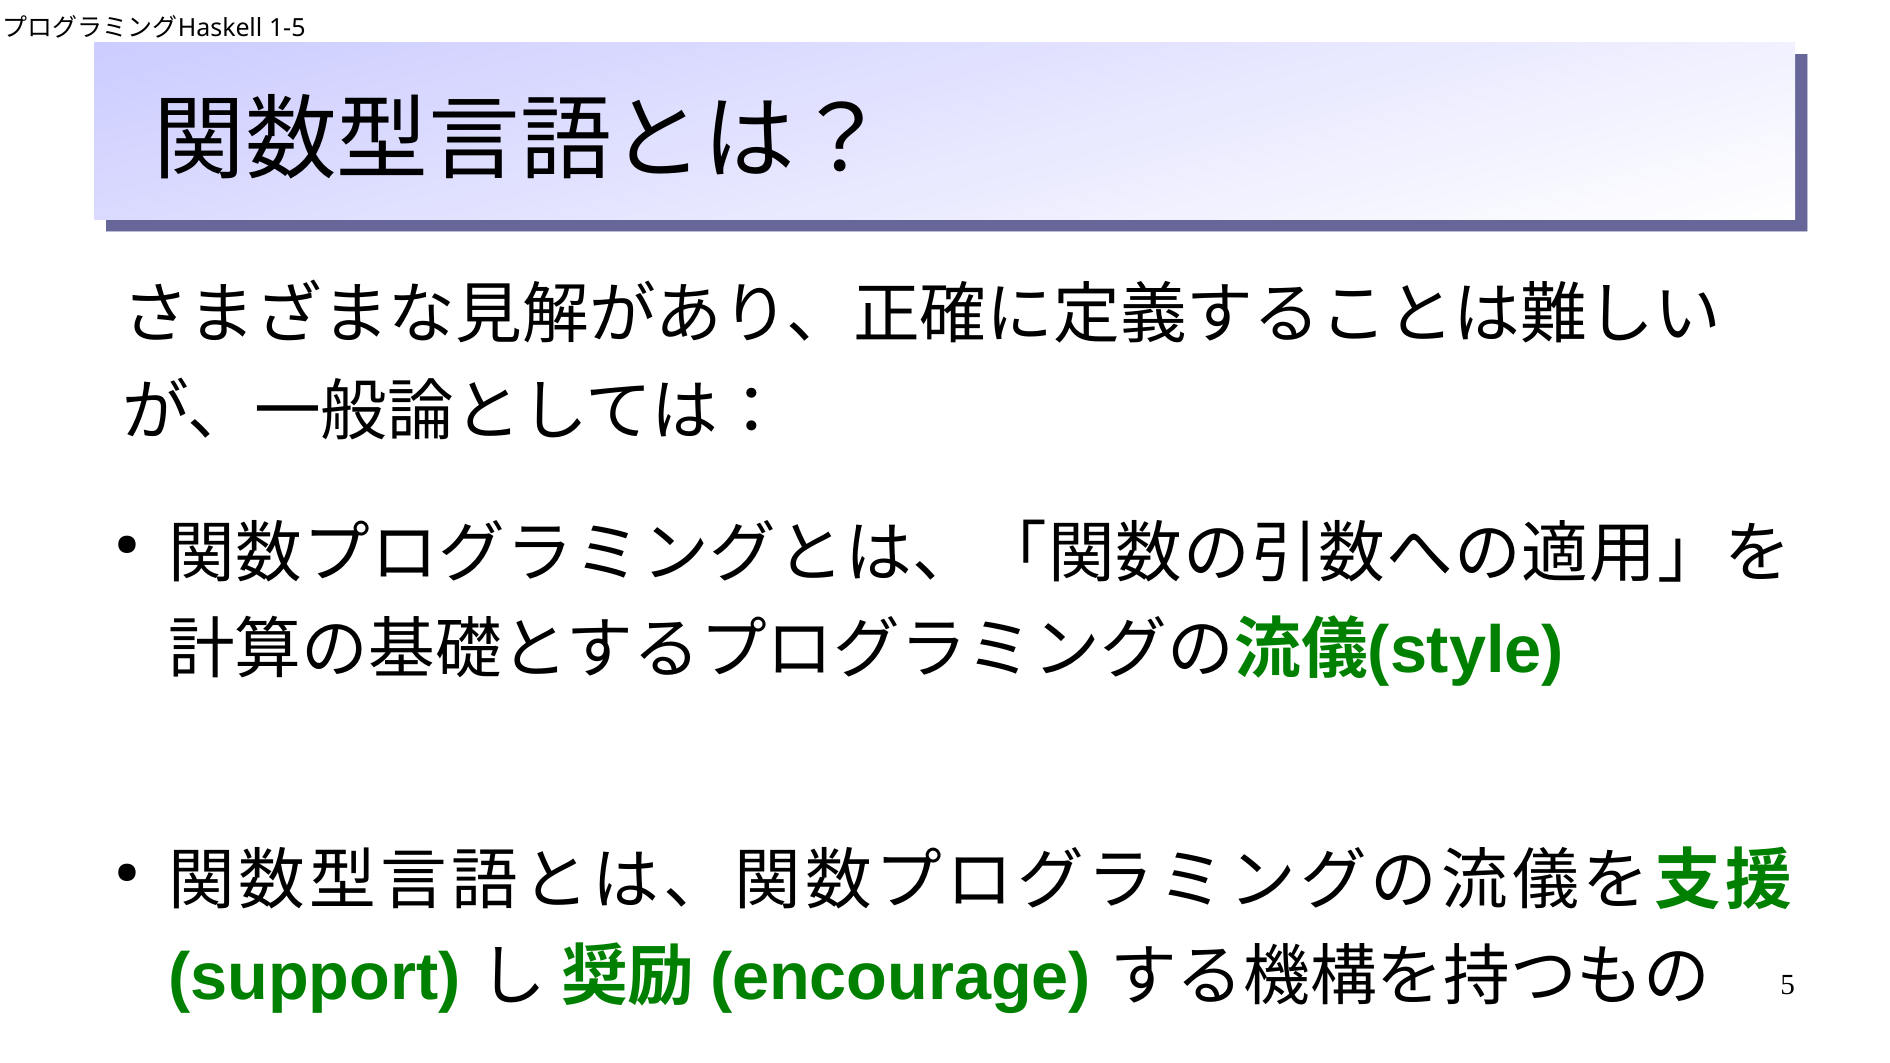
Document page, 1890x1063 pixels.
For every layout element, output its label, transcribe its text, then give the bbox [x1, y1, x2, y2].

list 関数プログラミングとは、「関数の引数への適用」を計算の基礎とするプログラミングの流儀(style) 関数型言語とは、関数プログラミングの流儀を支援 (support) し 奨励 (encourage) する機構を持つもの [94, 495, 1796, 957]
title 関数型言語とは？ [94, 42, 1796, 220]
text_box さまざまな見解があり、正確に定義することは難しいが、一般論としては： [107, 252, 1741, 401]
